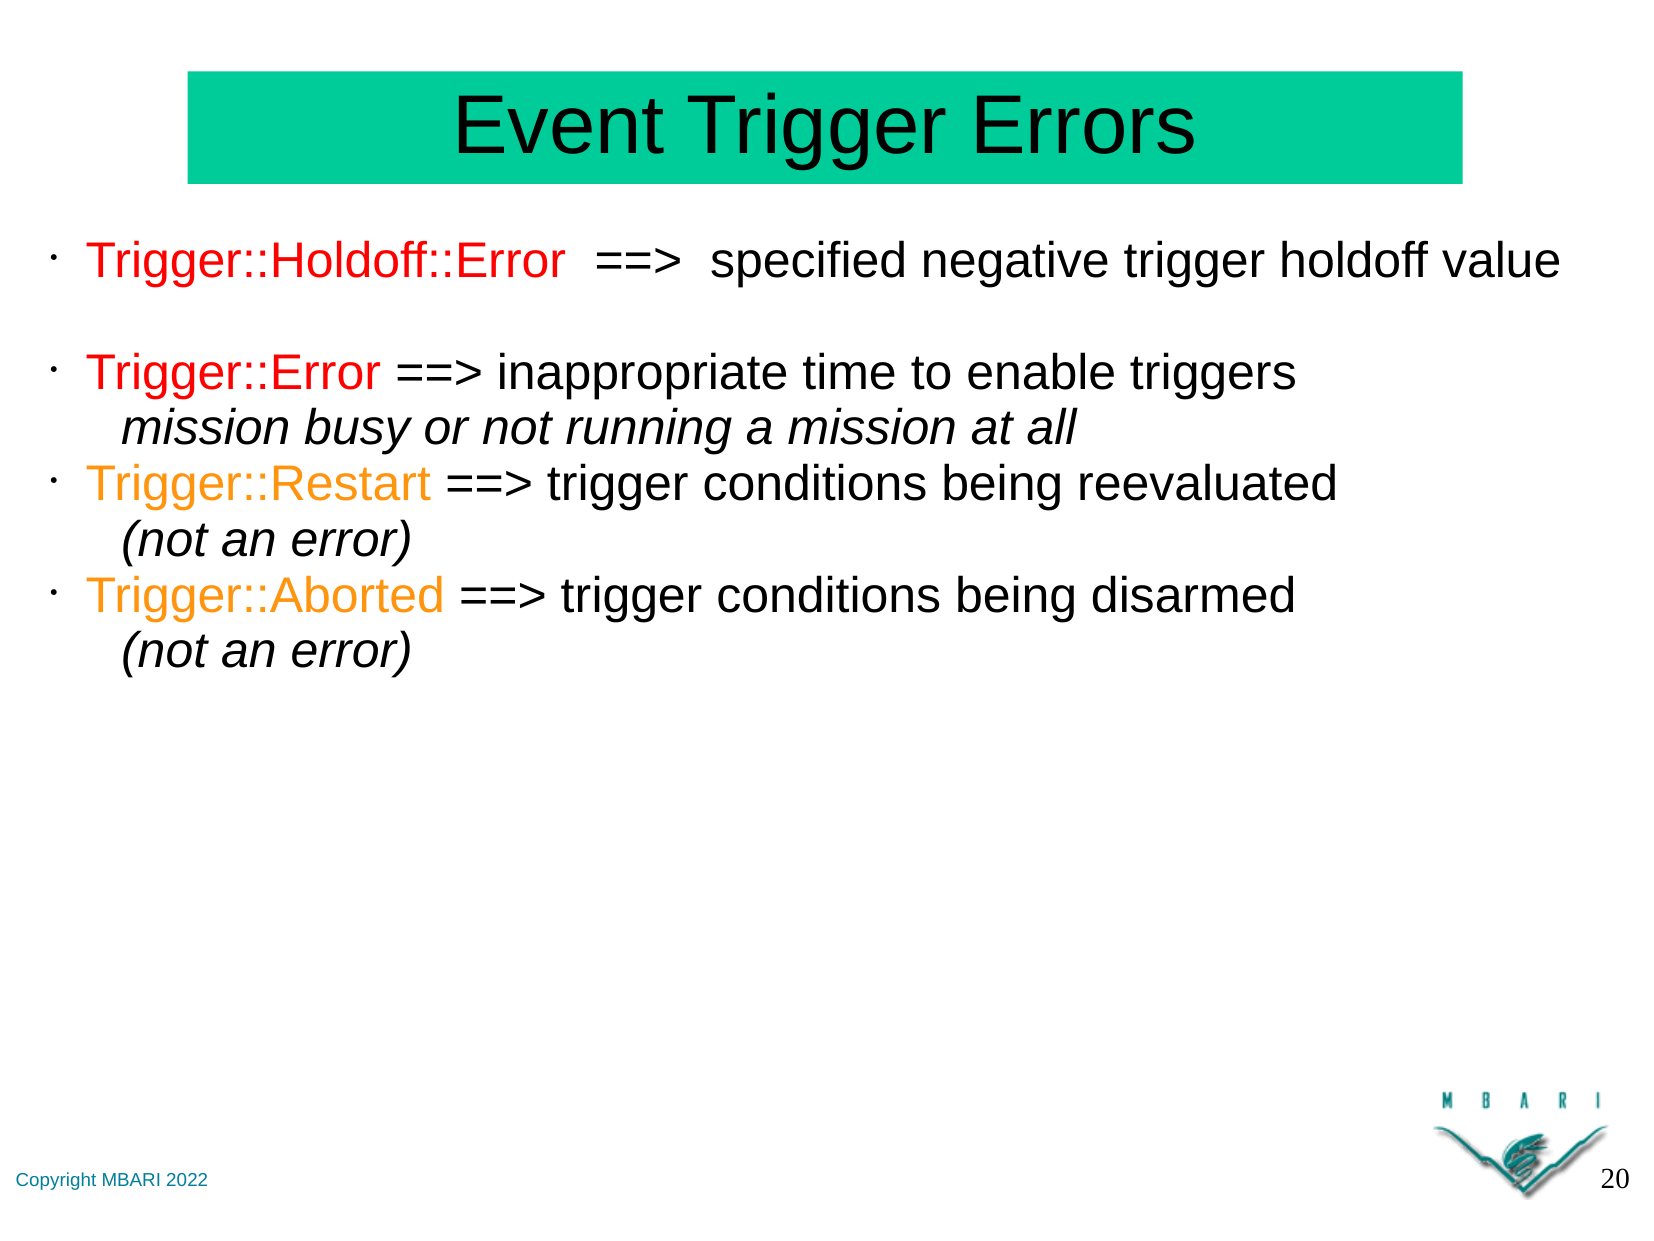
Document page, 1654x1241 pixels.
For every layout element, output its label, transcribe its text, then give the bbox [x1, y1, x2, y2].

text_box Event Trigger Errors [187, 71, 1463, 184]
picture [1426, 1091, 1613, 1200]
text_box Trigger::Holdoff::Error ==> specified negative trigger holdoff value Trigger::Error ==> inappropriate time to enable triggers mission busy or not running a mission at all Trigger::Restart ==> trigger conditions being reevaluated (not an error) Trigger::Aborted ==> trigger conditions being disarmed (not an error) [0, 225, 1646, 1021]
